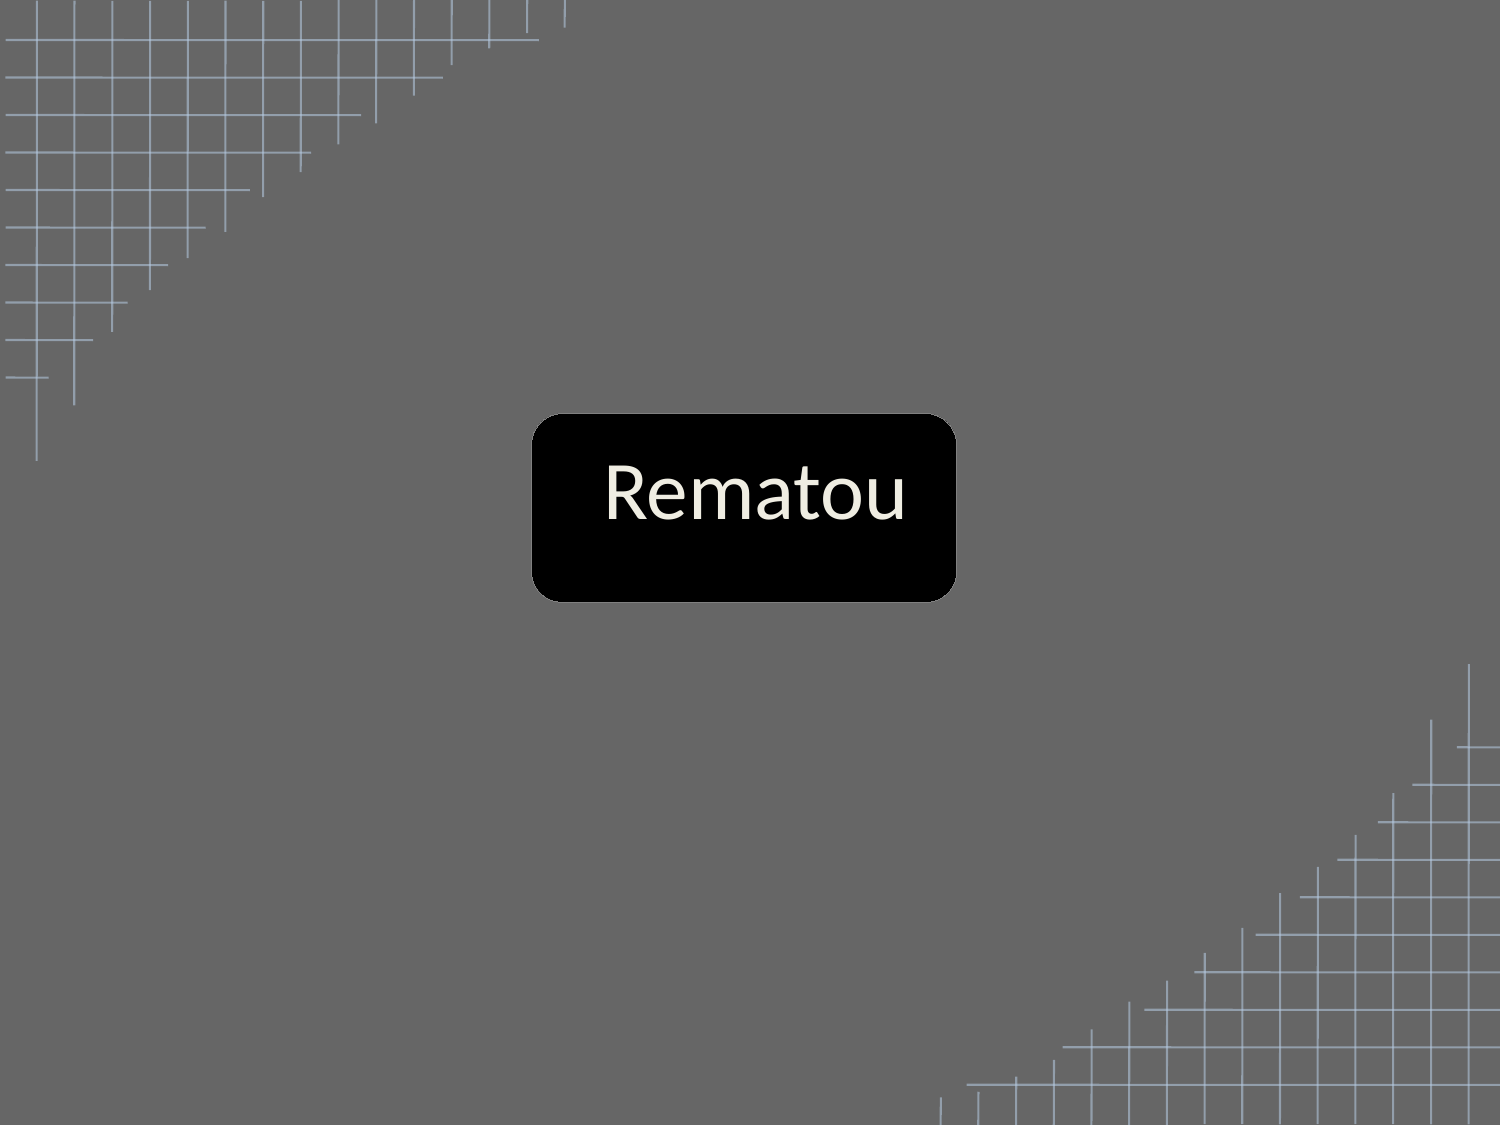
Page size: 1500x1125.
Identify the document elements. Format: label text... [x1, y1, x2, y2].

title Rematou [539, 433, 973, 539]
text_box [531, 413, 957, 603]
